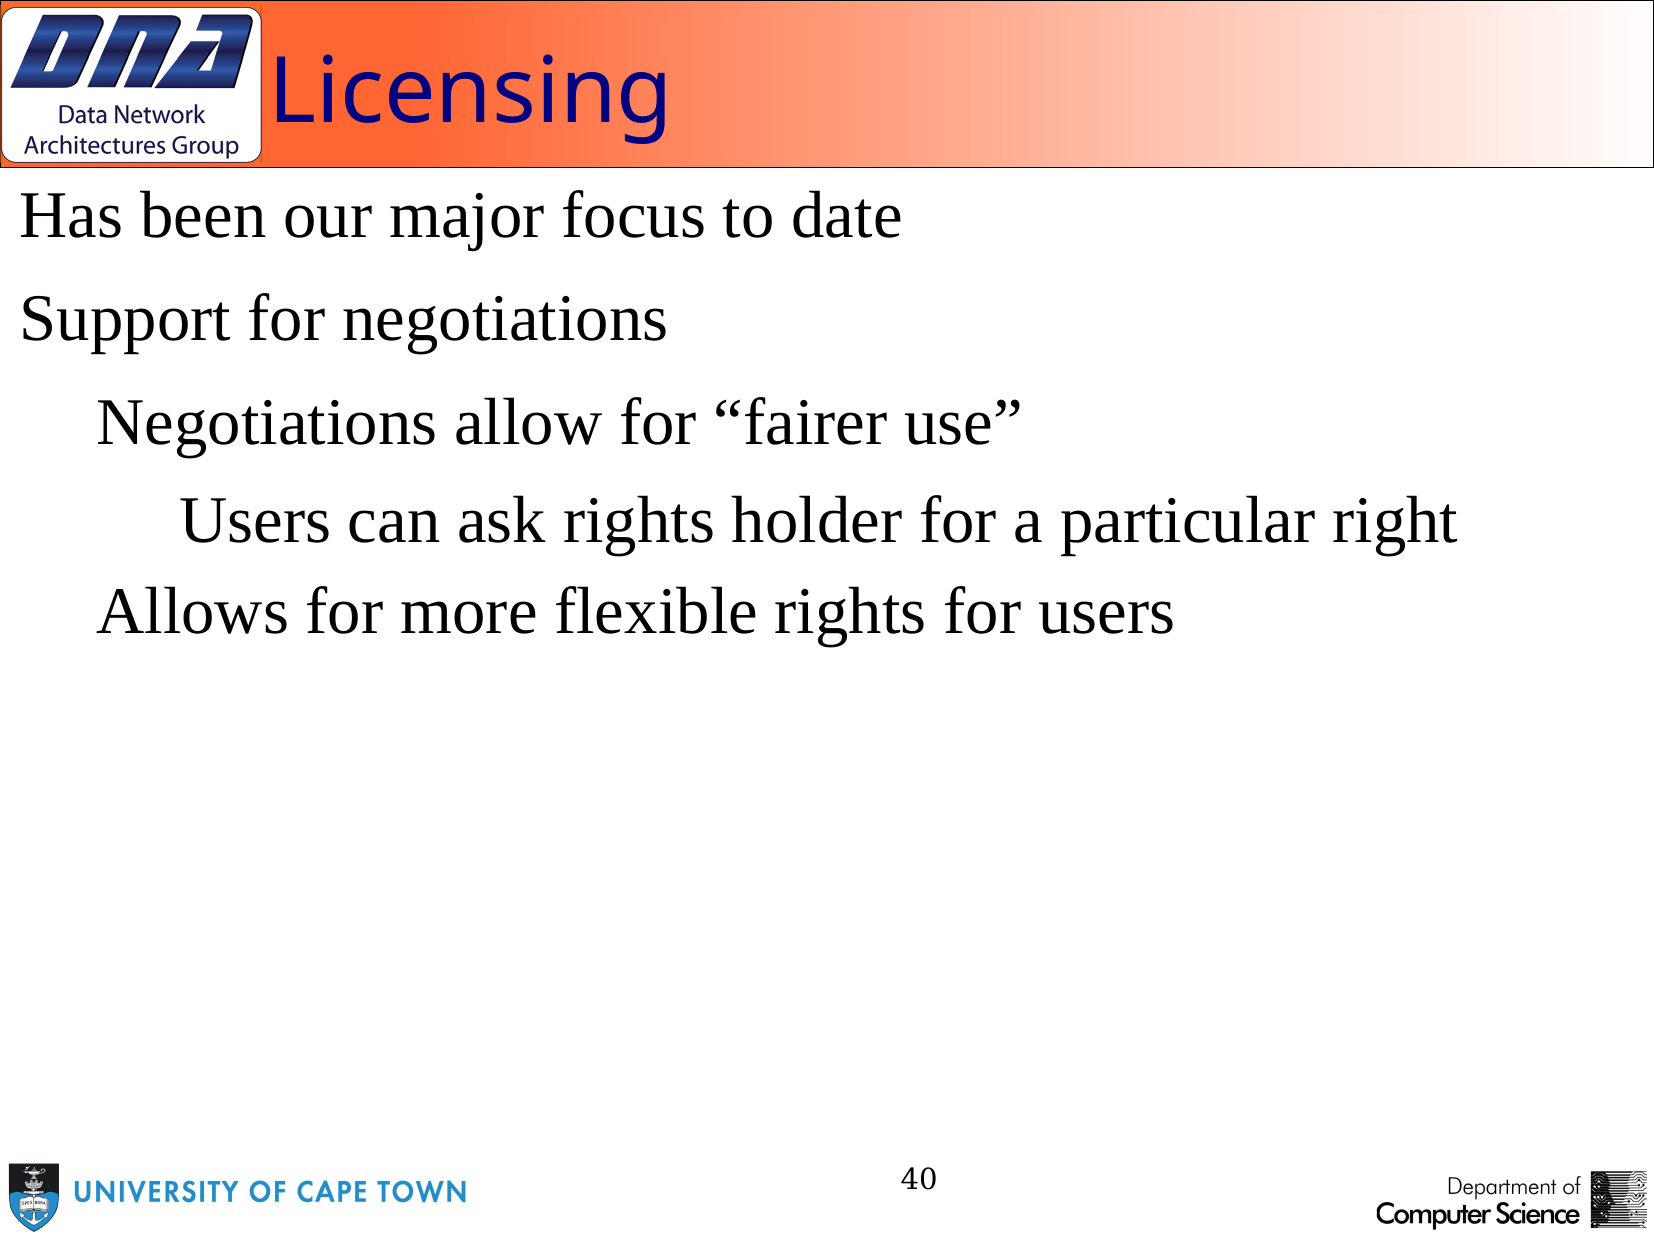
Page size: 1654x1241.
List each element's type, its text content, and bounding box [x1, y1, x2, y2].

picture [1368, 1159, 1654, 1235]
title Licensing [268, 11, 1654, 163]
list Has been our major focus to date Support for negotiations Negotiations allow for “fairer use” Users can ask rights holder for a particular right Allows for more flexible rights for users [2, 177, 1654, 1153]
picture [5, 1159, 479, 1235]
picture [0, 5, 262, 163]
